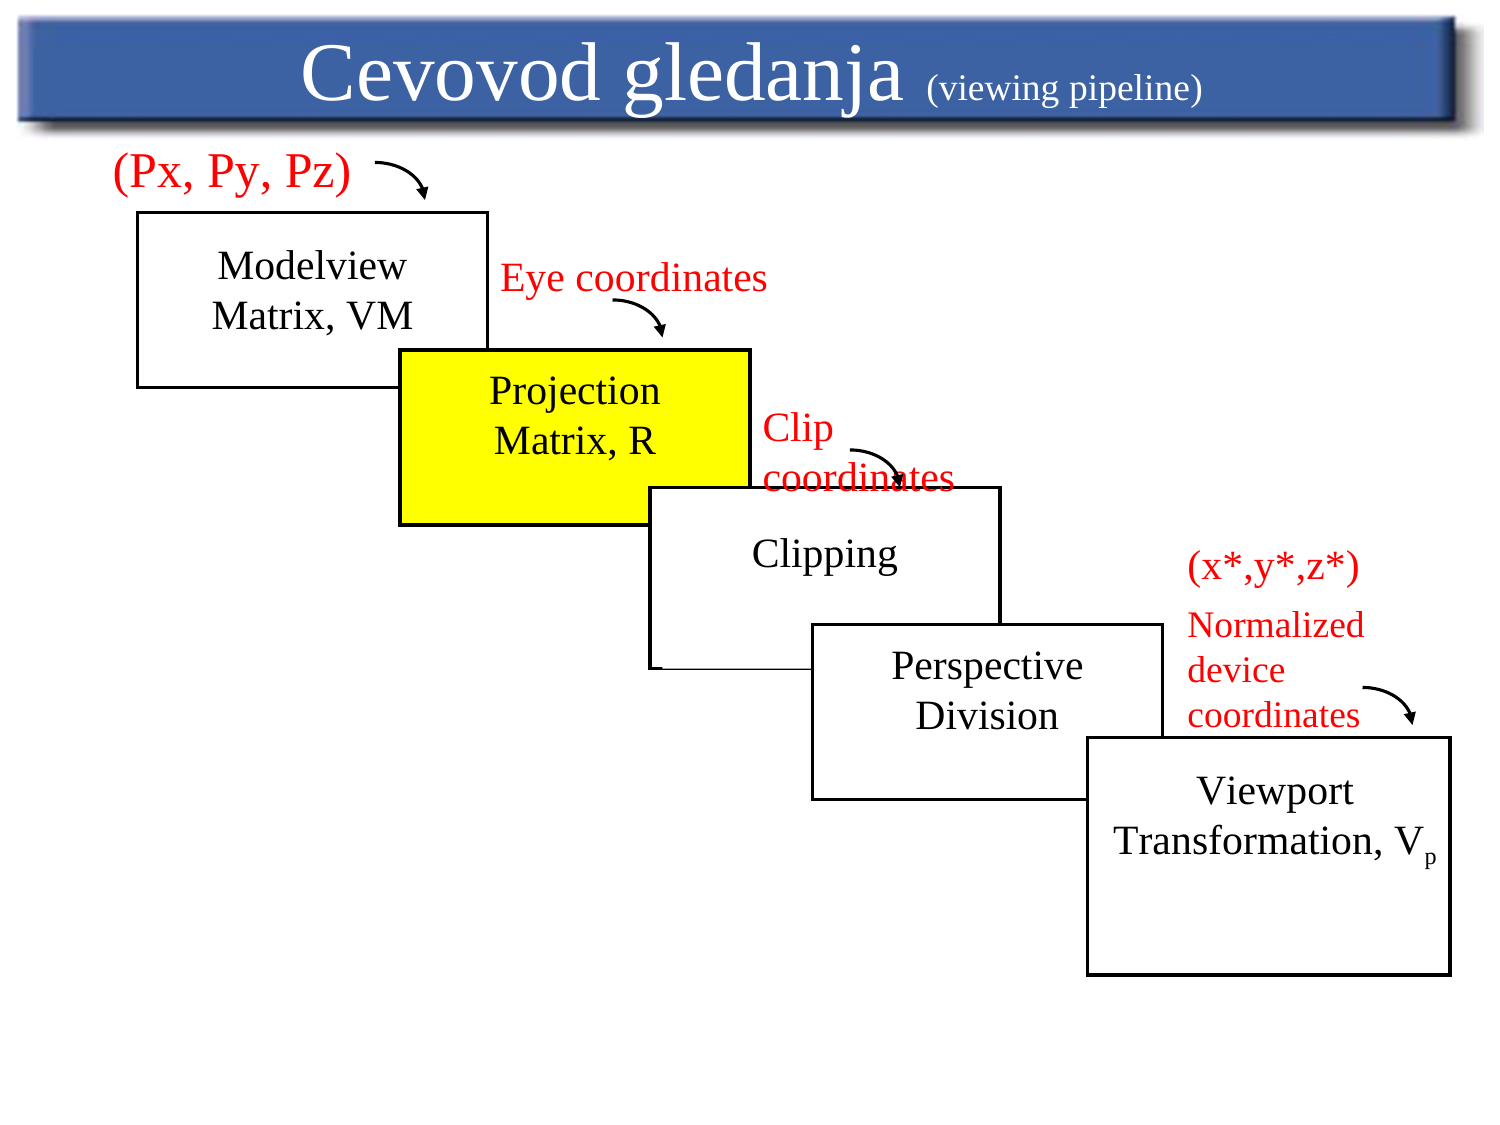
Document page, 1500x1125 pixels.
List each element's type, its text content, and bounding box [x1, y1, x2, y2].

text_box Projection Matrix, R [412, 362, 738, 500]
text_box (Px, Py, Pz) [112, 137, 388, 225]
text_box Eye coordinates [500, 249, 775, 338]
text_box Normalized device coordinates [1187, 600, 1463, 738]
picture [16, 13, 1484, 141]
text_box Clipping [662, 526, 988, 669]
text_box Viewport Transformation, Vp [1112, 762, 1438, 963]
text_box [399, 349, 1450, 976]
title Cevovod gledanja (viewing pipeline) [114, 9, 1390, 126]
text_box Modelview Matrix, VM [149, 237, 475, 375]
text_box (x*,y*,z*) [1187, 537, 1463, 600]
text_box Perspective Division [824, 637, 1150, 775]
text_box Clip coordinates [762, 399, 1038, 488]
